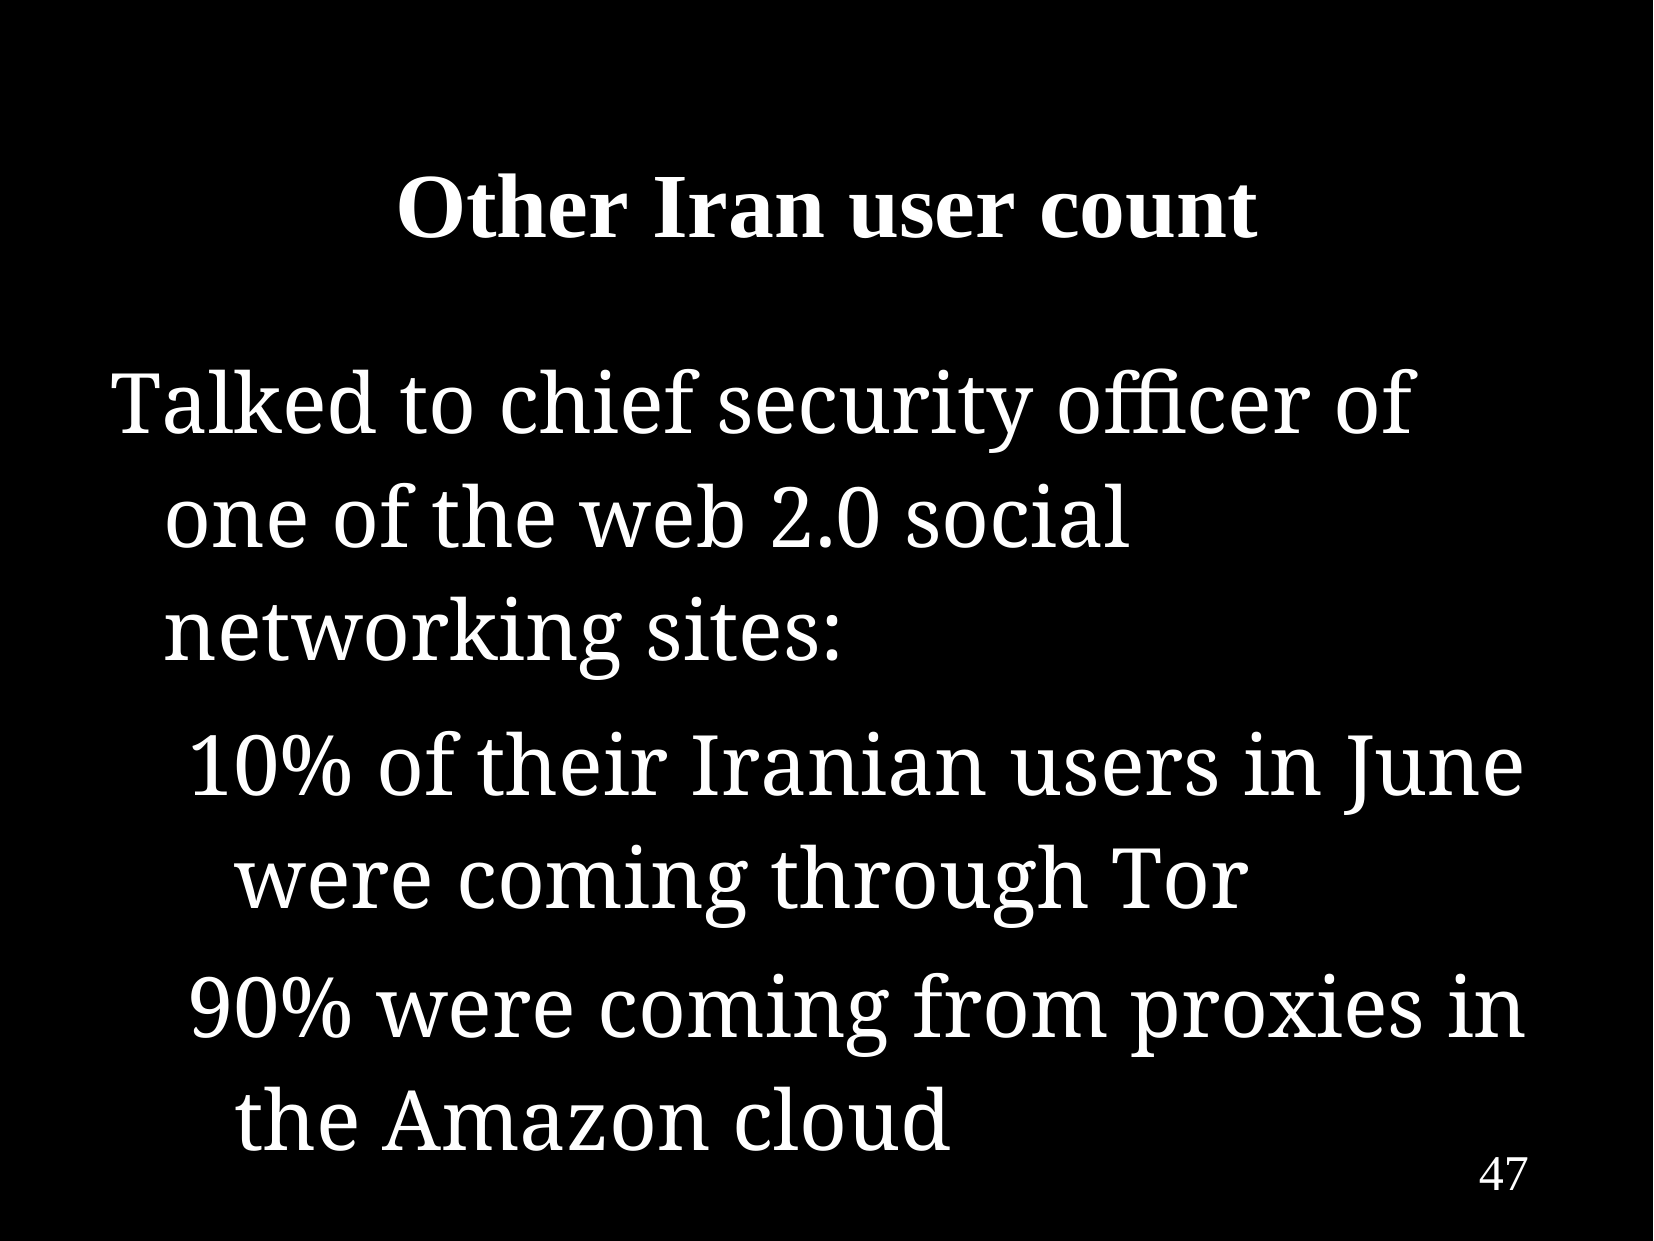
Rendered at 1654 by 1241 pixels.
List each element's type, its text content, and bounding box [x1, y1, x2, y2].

list Talked to chief security officer of one of the web 2.0 social networking sites: 10% of their Iranian users in June were coming through Tor 90% were coming from proxies in the Amazon cloud [92, 344, 1560, 1127]
title Other Iran user count [121, 102, 1534, 311]
